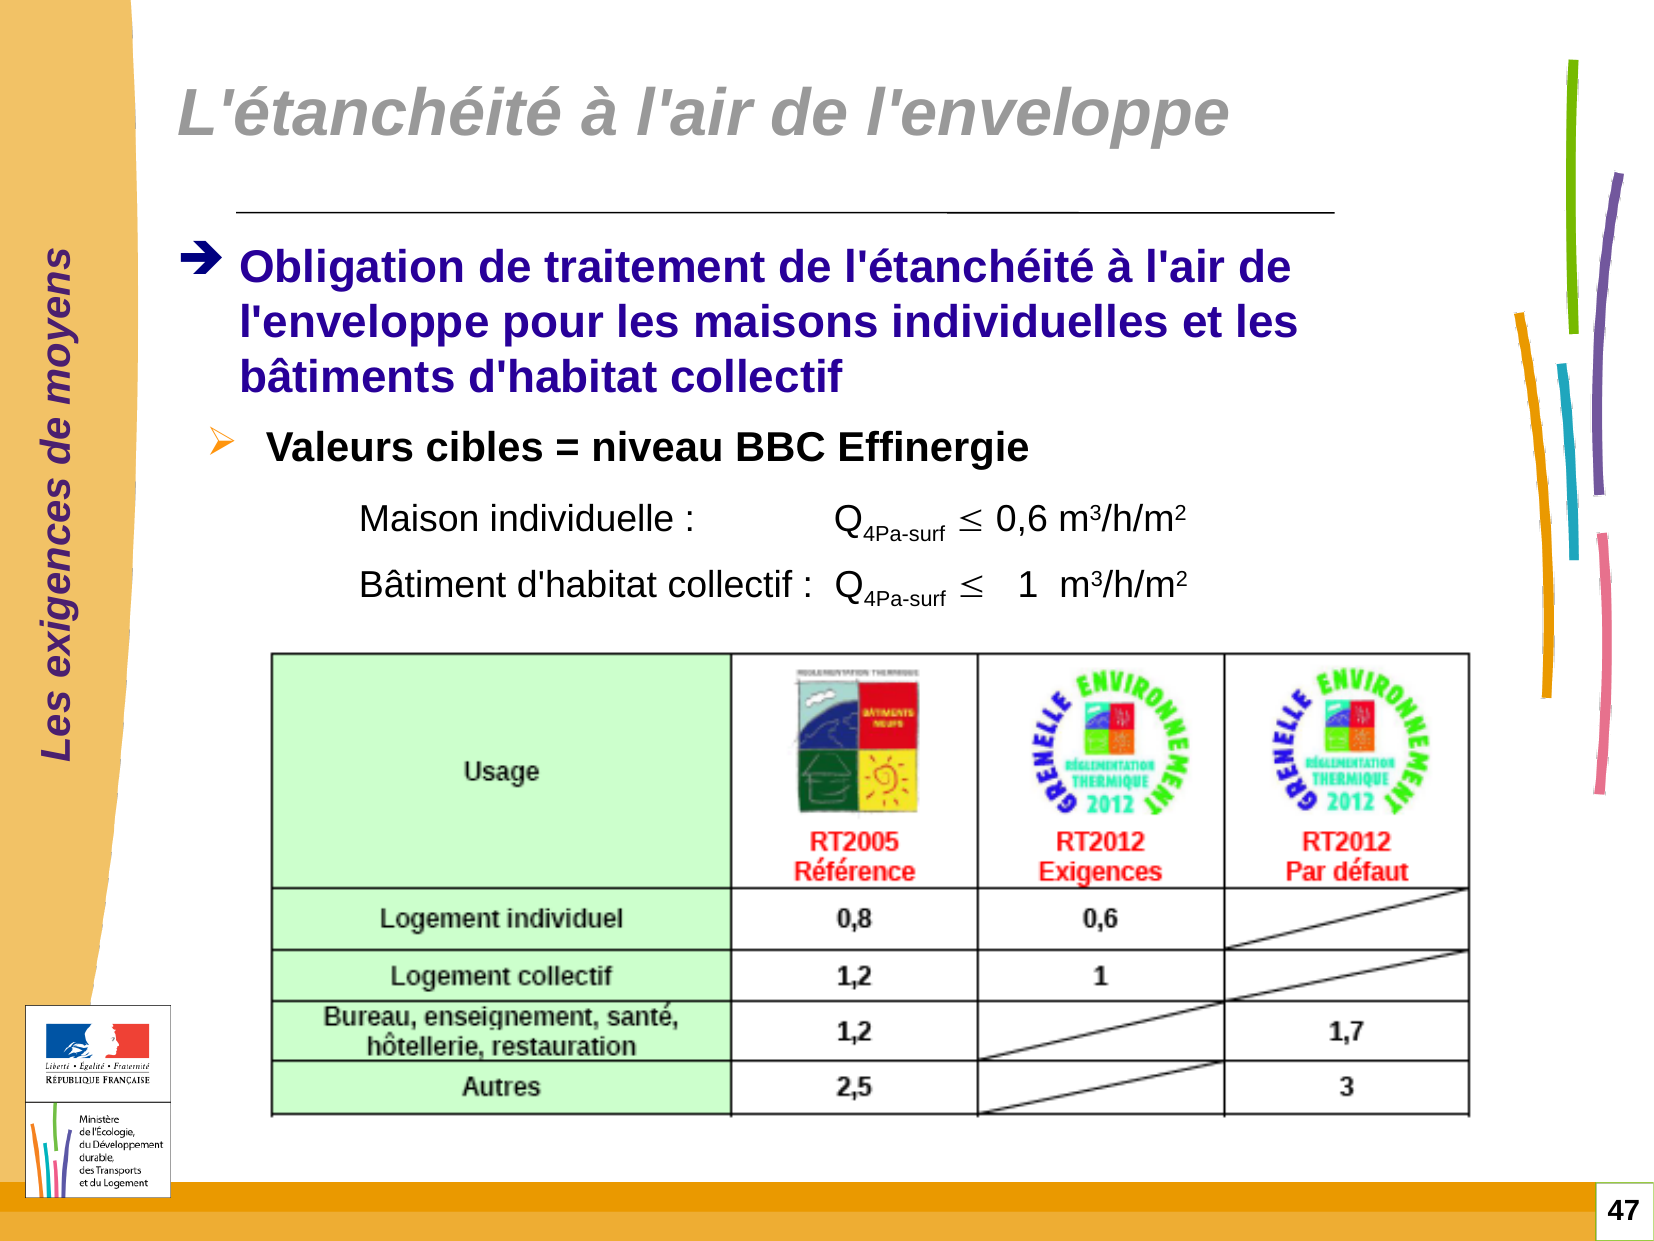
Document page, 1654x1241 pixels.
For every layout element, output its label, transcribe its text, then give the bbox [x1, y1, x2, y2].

list Obligation de traitement de l'étanchéité à l'air de l'enveloppe pour les maisons individuelles et les bâtiments d'habitat collectif Valeurs cibles = niveau BBC Effinergie Maison individuelle : Q4Pa-surf  0,6 m3/h/m2 Bâtiment d'habitat collectif : Q4Pa-surf  1 m3/h/m2 [177, 236, 1515, 1123]
picture [0, 0, 1654, 1241]
text_box Les exigences de moyens [11, 47, 101, 963]
title L'étanchéité à l'air de l'enveloppe [177, 29, 1536, 198]
